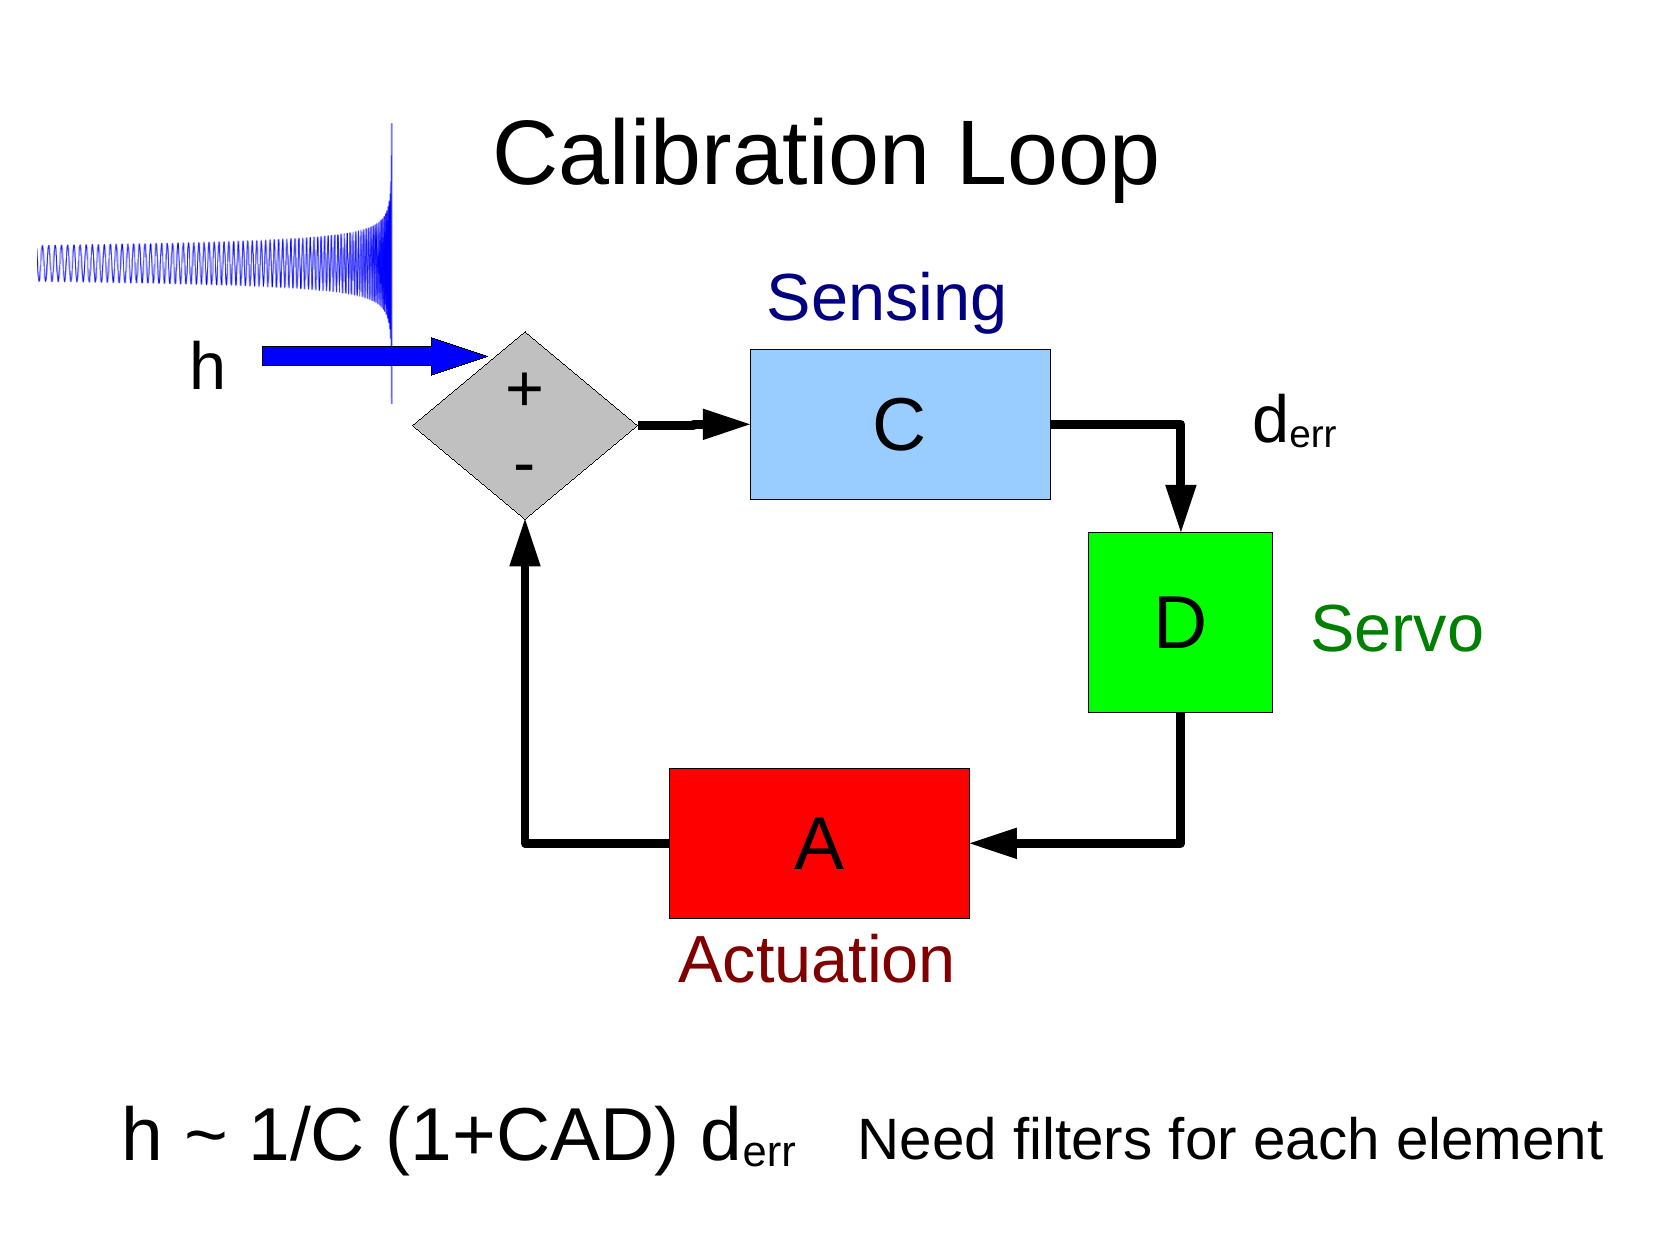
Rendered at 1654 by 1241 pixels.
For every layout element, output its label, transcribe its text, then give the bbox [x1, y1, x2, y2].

text_box h ~ 1/C (1+CAD) derr [106, 1085, 809, 1216]
text_box A [669, 768, 970, 919]
text_box [526, 425, 1180, 842]
text_box Servo [1295, 583, 1501, 682]
text_box Sensing [752, 253, 1023, 349]
text_box [112, 262, 1575, 1050]
text_box + - [412, 331, 638, 519]
text_box derr [1237, 375, 1352, 493]
text_box Actuation [663, 914, 971, 1013]
text_box Need filters for each element [843, 1099, 1620, 1187]
text_box D [1088, 532, 1273, 713]
picture [37, 114, 413, 413]
text_box h [174, 321, 242, 420]
text_box C [750, 349, 1051, 500]
title Calibration Loop [82, 56, 1571, 250]
